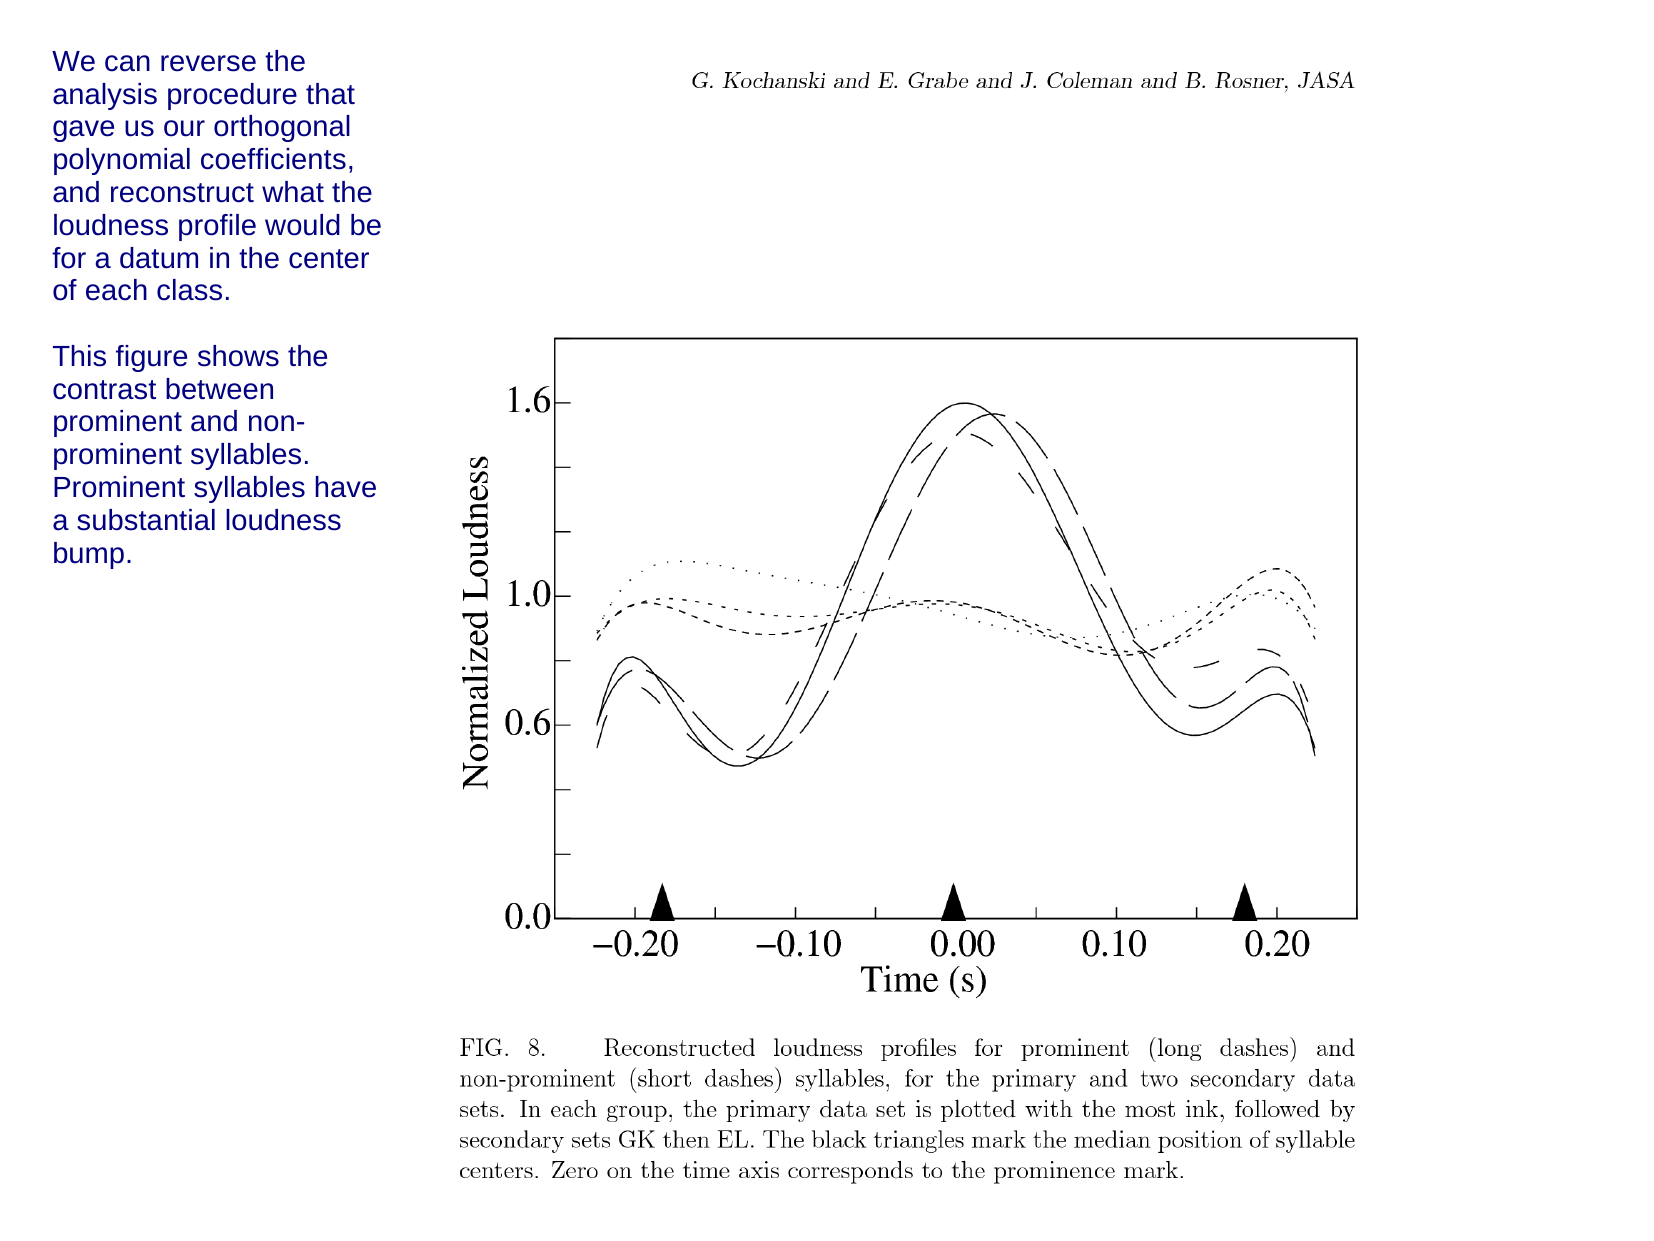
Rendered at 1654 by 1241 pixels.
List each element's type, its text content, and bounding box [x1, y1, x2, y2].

text_box We can reverse the analysis procedure that gave us our orthogonal polynomial coefficients, and reconstruct what the loudness profile would be for a datum in the center of each class. This figure shows the contrast between prominent and non-prominent syllables. Prominent syllables have a substantial loudness bump. [37, 37, 413, 573]
picture [262, 0, 1538, 1241]
